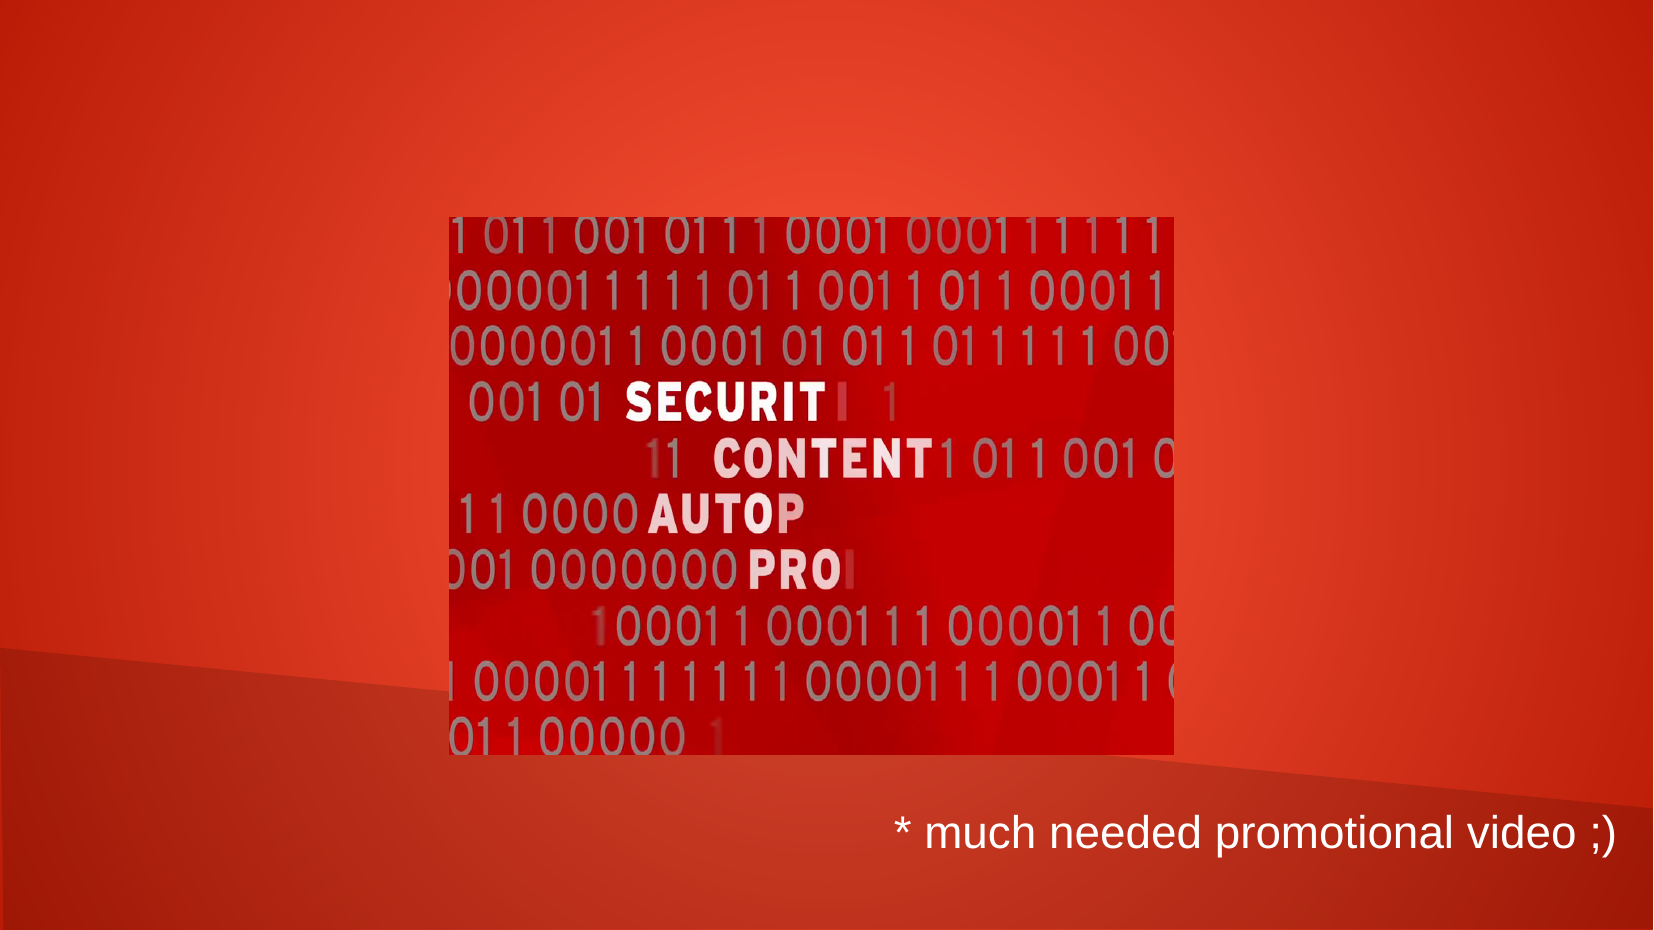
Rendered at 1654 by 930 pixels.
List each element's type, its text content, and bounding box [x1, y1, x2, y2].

title * much needed promotional video ;) [129, 755, 1618, 910]
text_box [448, 216, 1175, 755]
